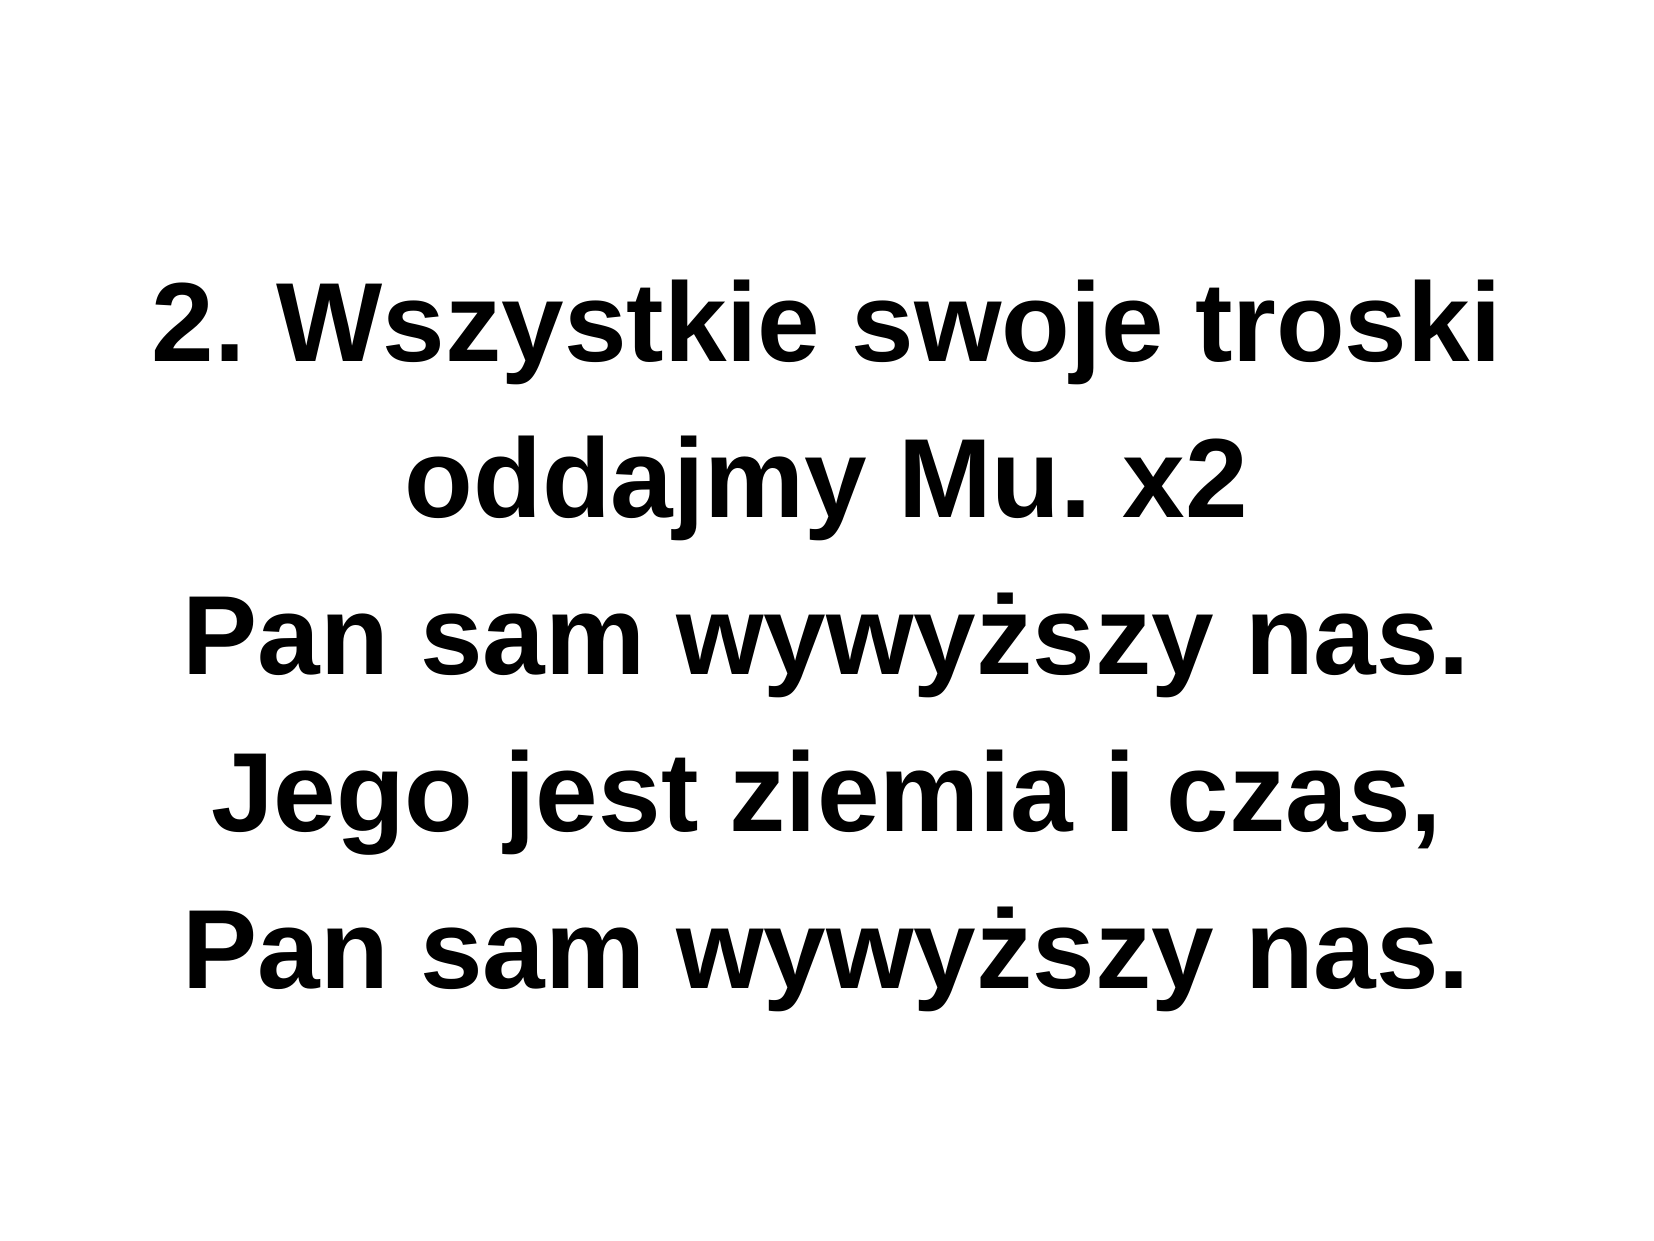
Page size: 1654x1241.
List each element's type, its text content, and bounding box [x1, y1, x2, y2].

subtitle 2. Wszystkie swoje troski oddajmy Mu. x2 Pan sam wywyższy nas. Jego jest ziemia i czas, Pan sam wywyższy nas. [0, 0, 1654, 1241]
